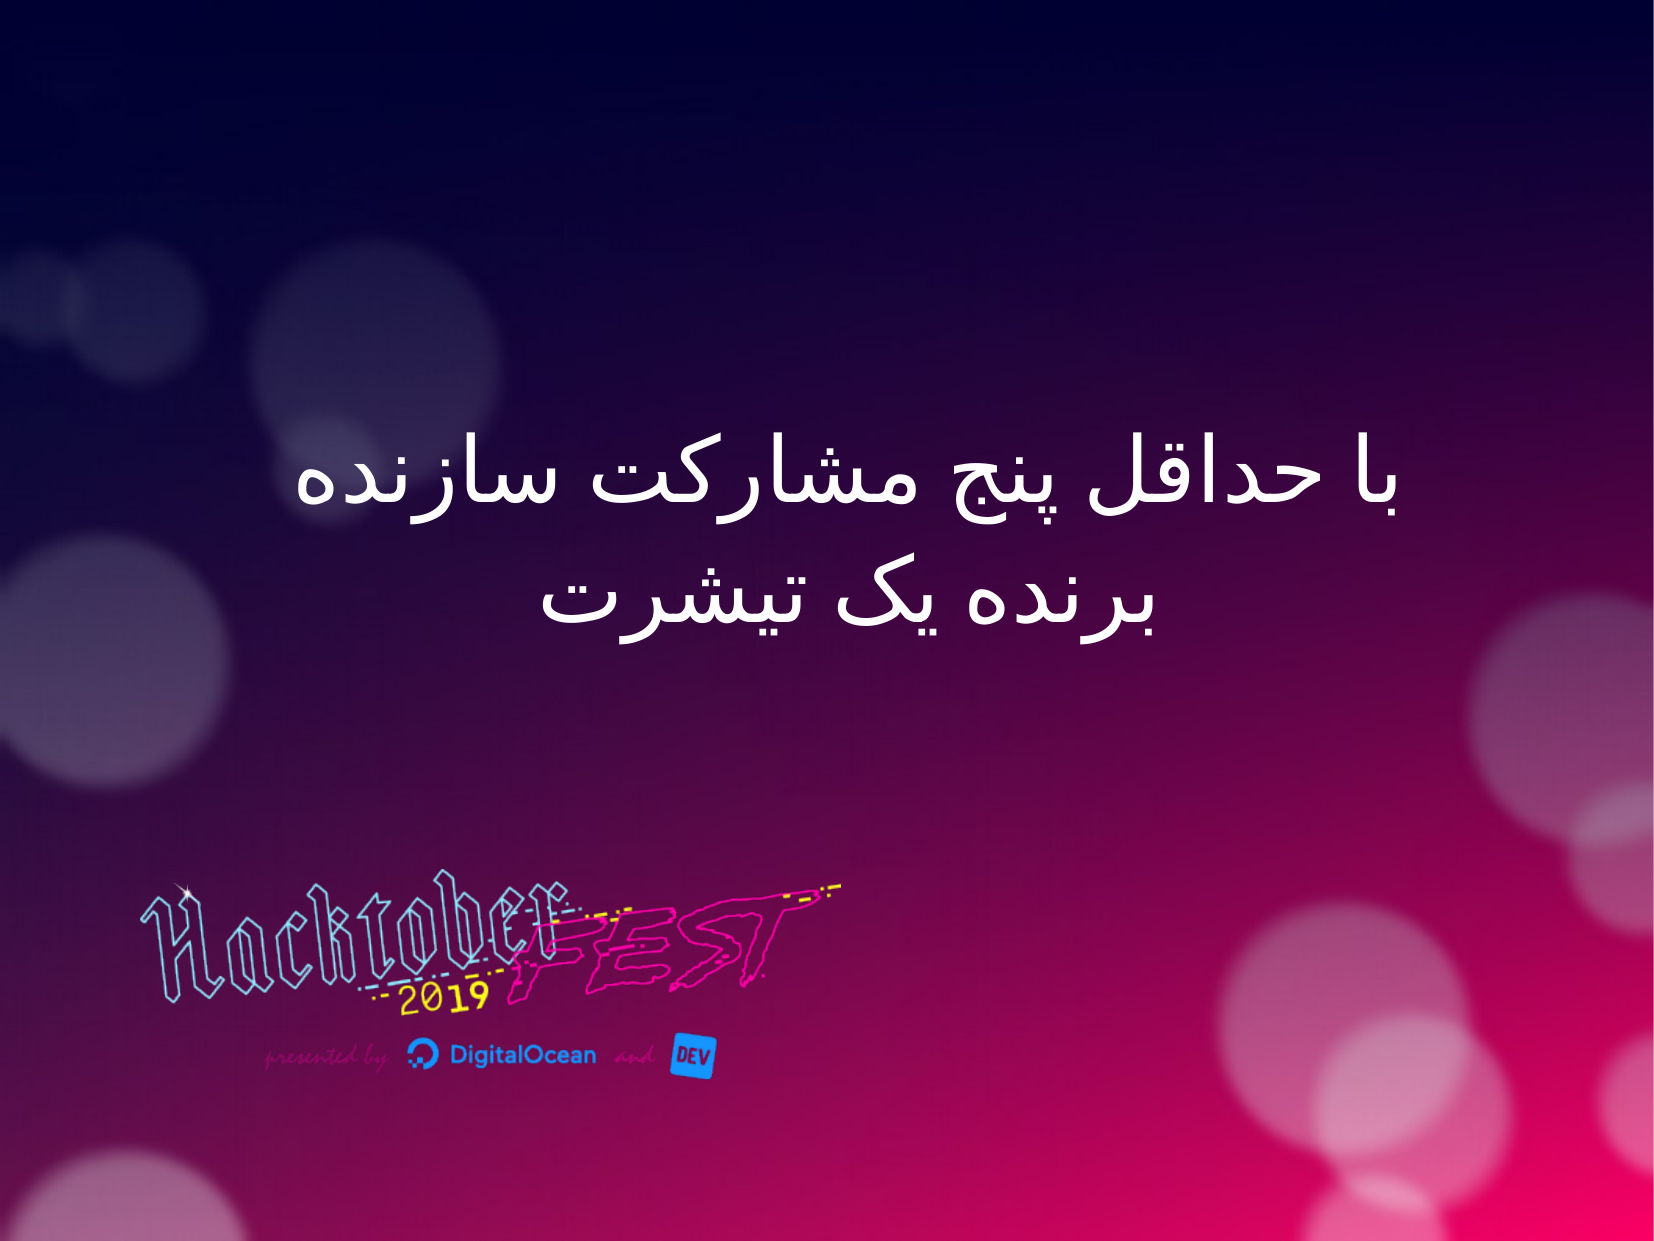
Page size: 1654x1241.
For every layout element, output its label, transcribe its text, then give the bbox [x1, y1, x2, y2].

subtitle با حداقل پنج مشارکت سازنده برنده یک تیشرت [105, 270, 1594, 811]
picture [0, 0, 1654, 1241]
